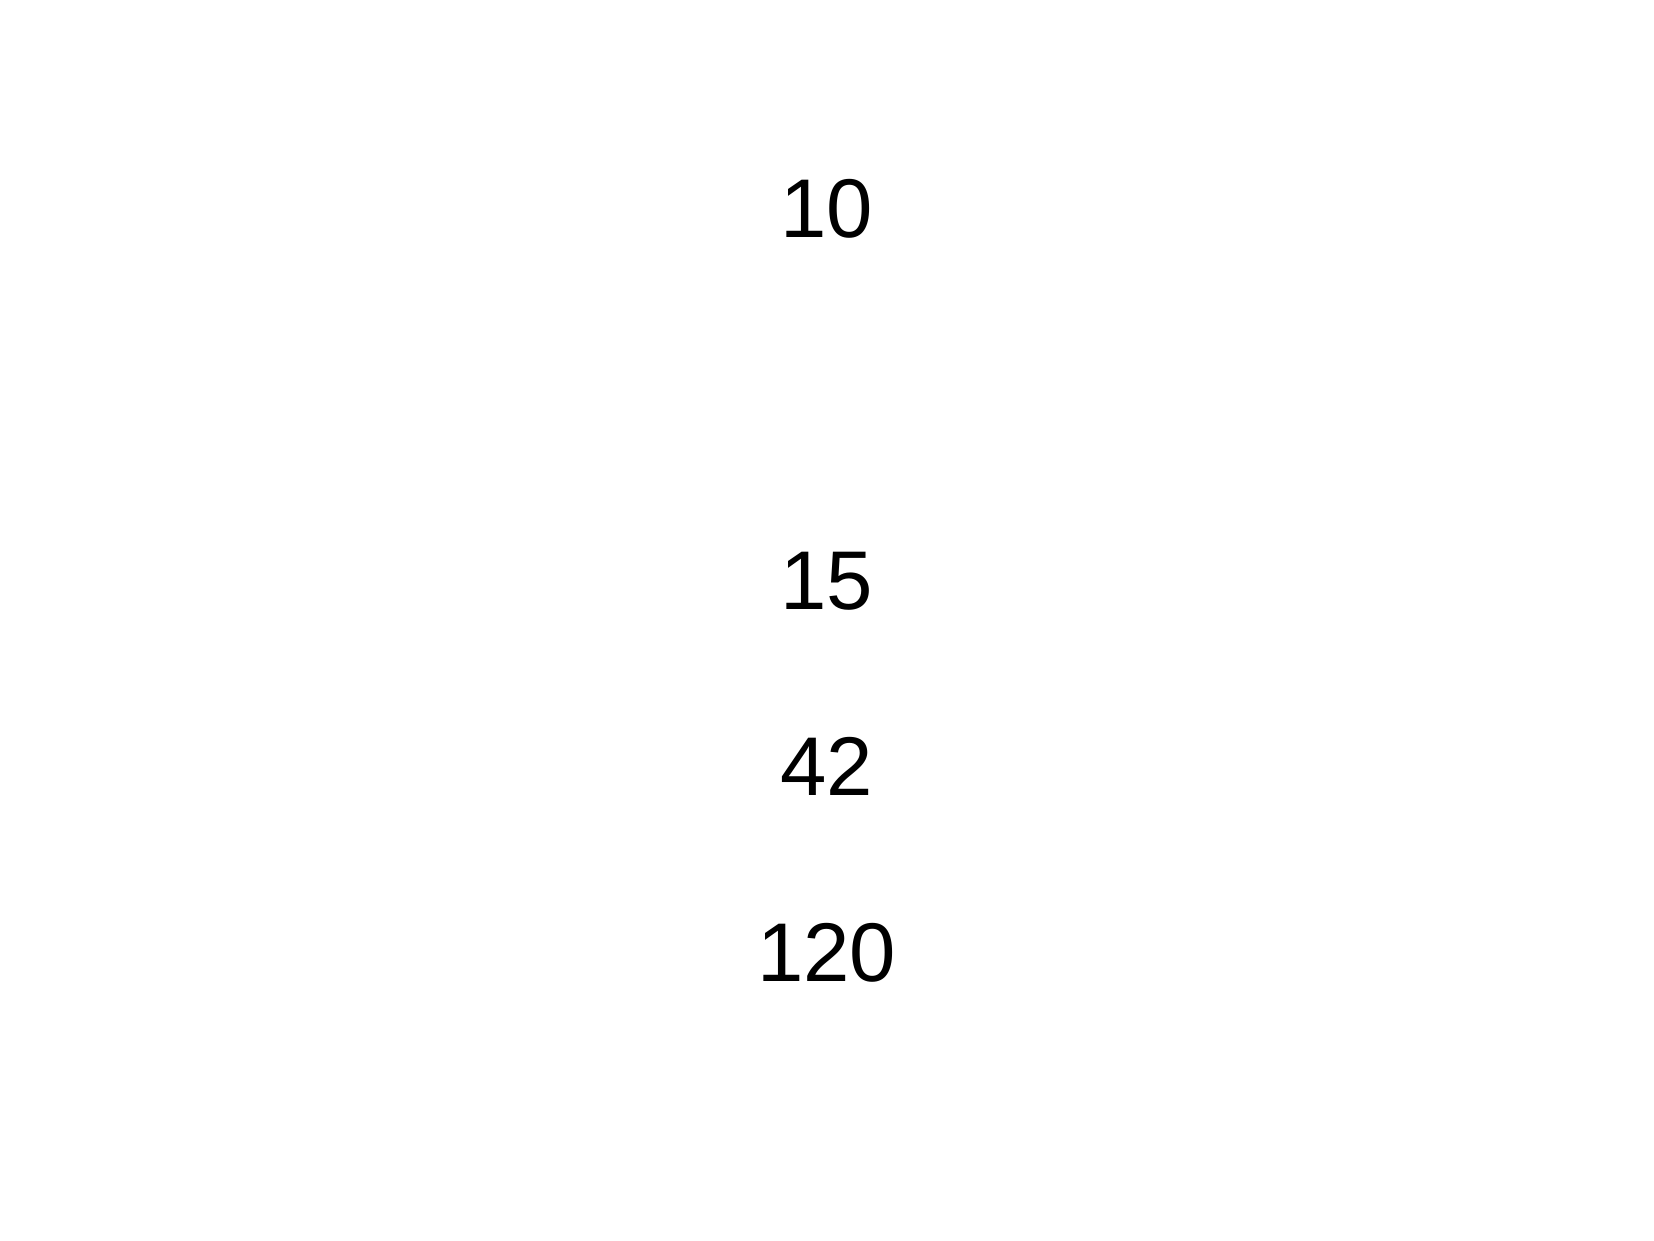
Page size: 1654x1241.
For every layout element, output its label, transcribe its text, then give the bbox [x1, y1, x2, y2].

text_box 10 15 42 120 [82, 56, 1571, 1102]
